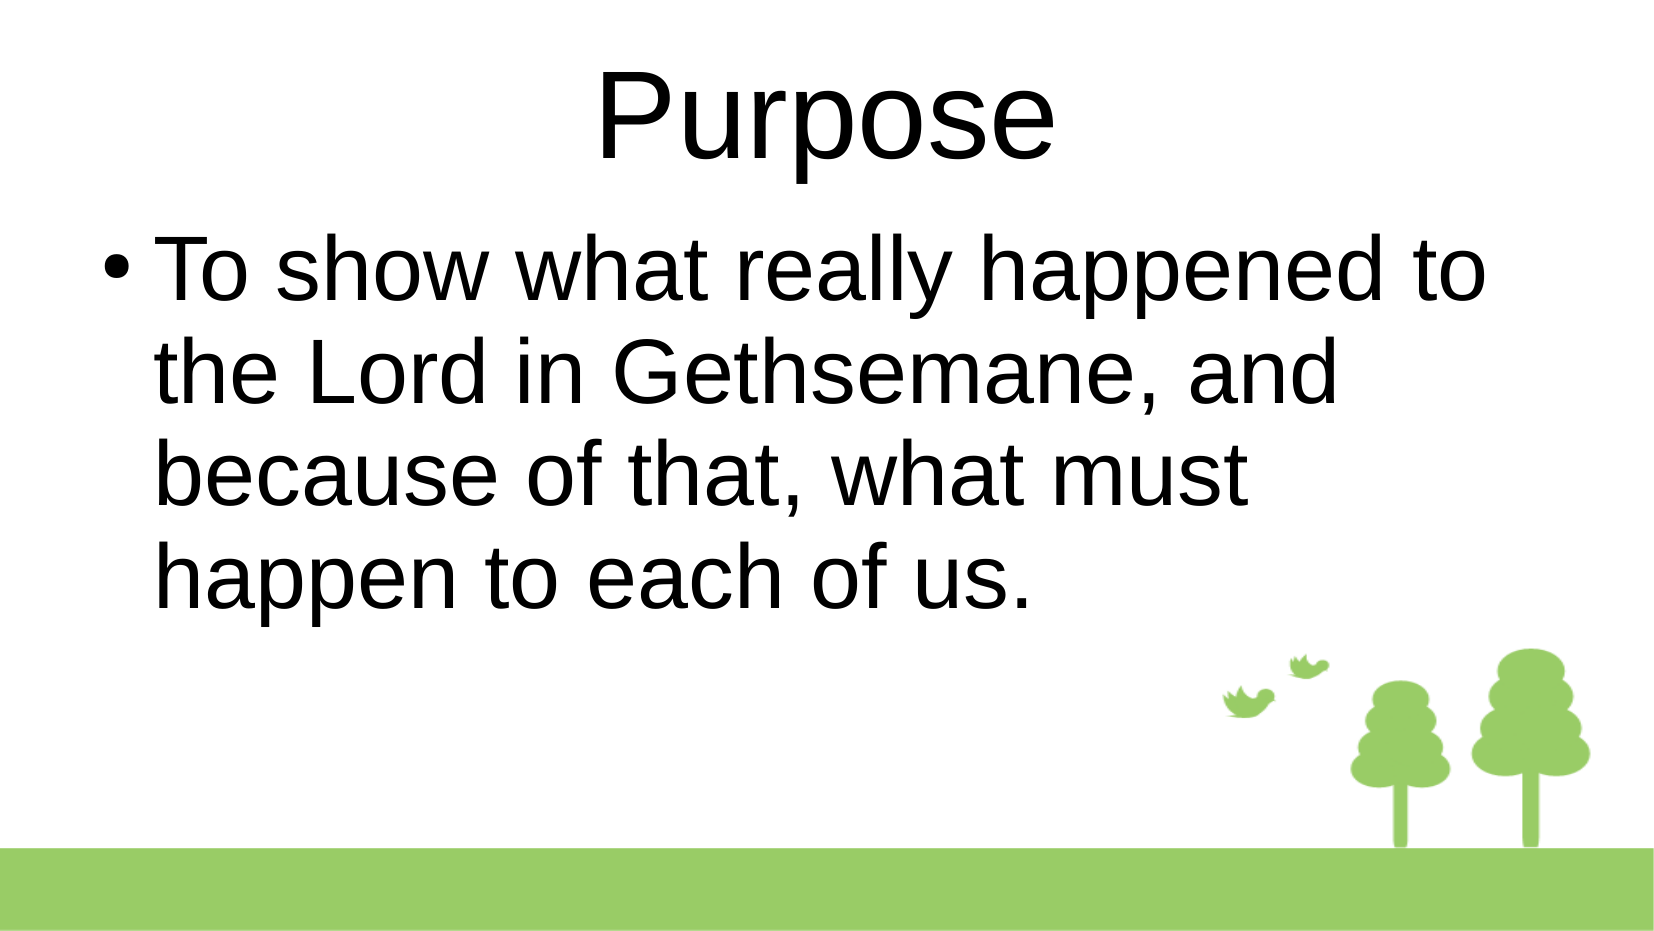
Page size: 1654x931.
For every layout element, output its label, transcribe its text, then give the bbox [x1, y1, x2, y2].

title Purpose [82, 37, 1571, 193]
list To show what really happened to the Lord in Gethsemane, and because of that, what must happen to each of us. [82, 217, 1571, 758]
picture [0, 0, 1654, 931]
